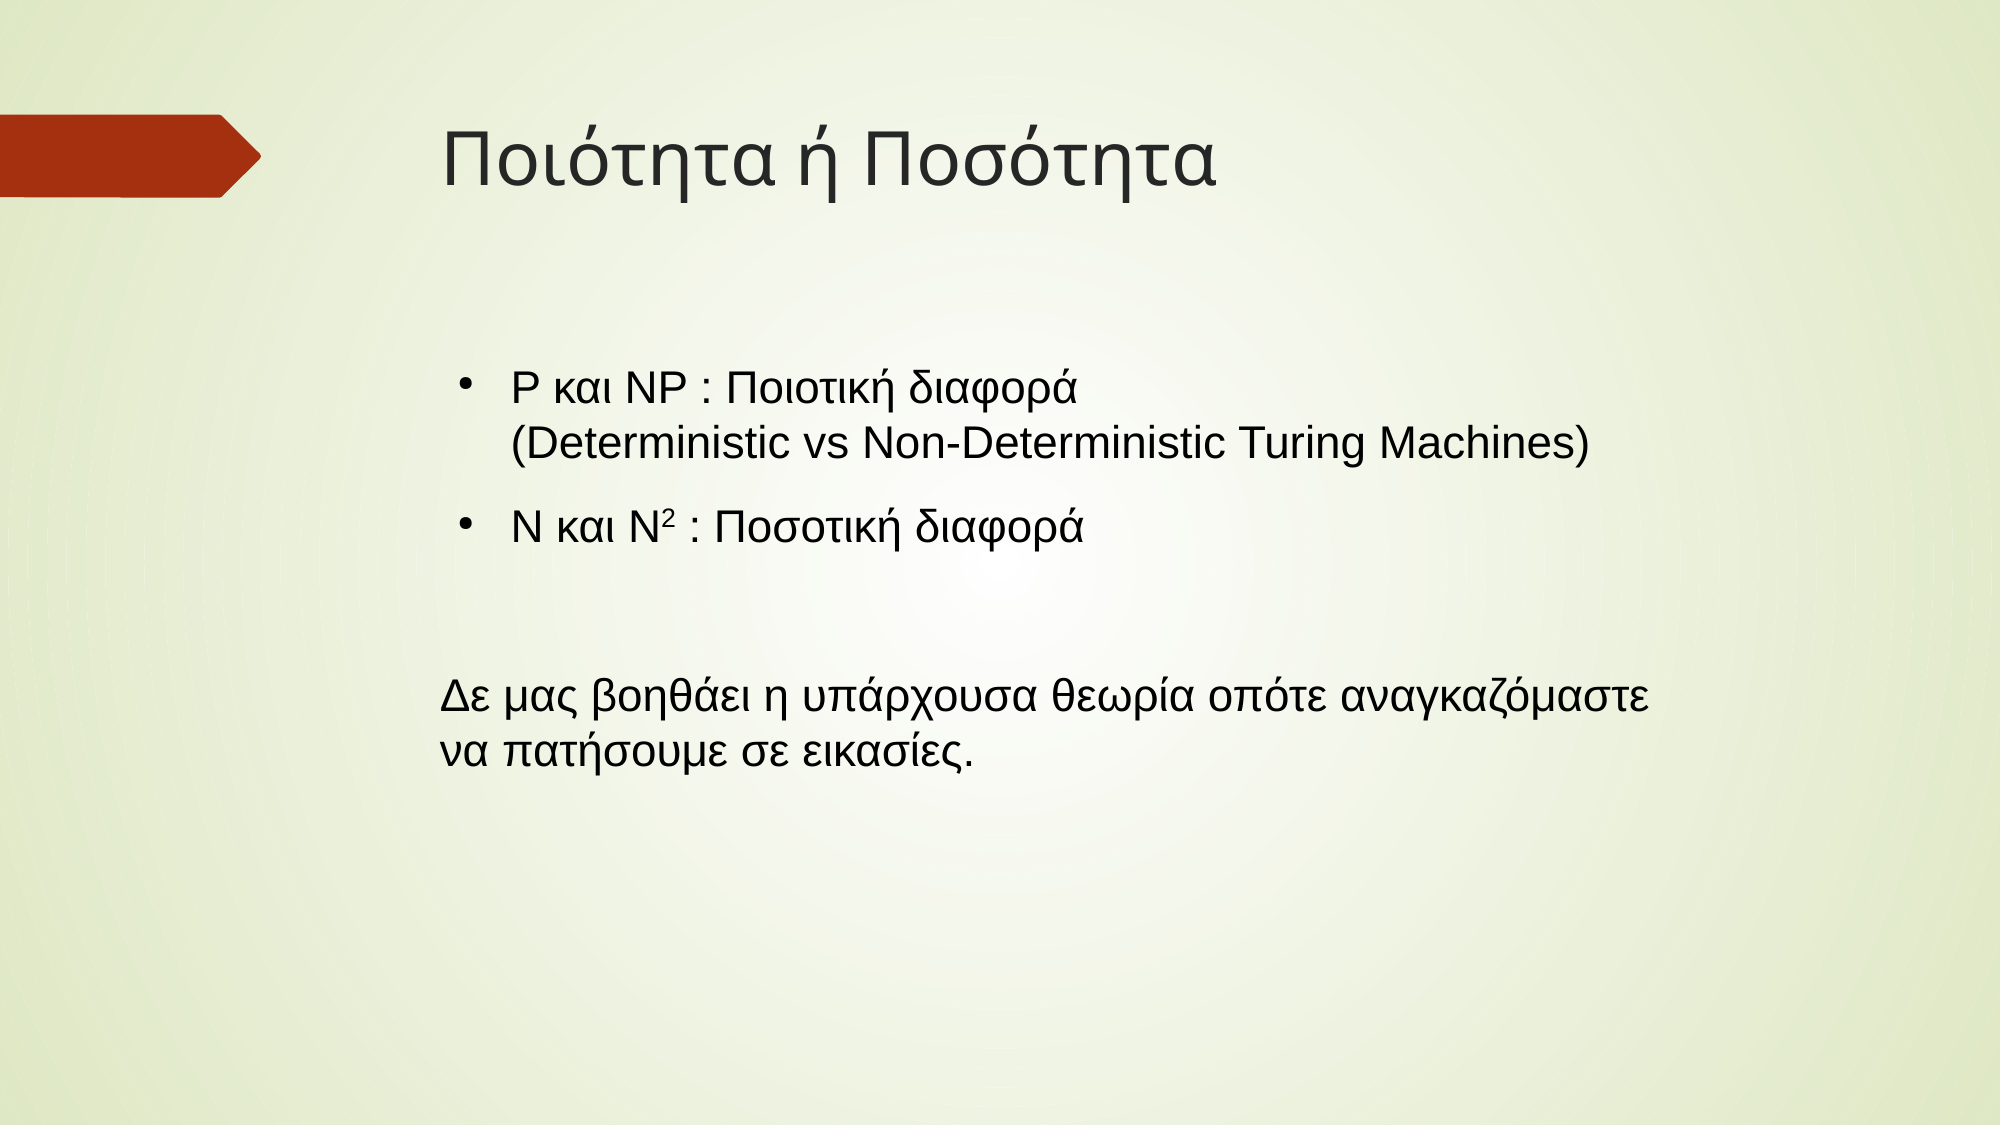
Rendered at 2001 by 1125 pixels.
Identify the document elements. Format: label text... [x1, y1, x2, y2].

list P και NP : Ποιοτική διαφορά (Deterministic vs Non-Deterministic Turing Machines) N και N2 : Ποσοτική διαφορά Δε μας βοηθάει η υπάρχουσα θεωρία οπότε αναγκαζόμαστε να πατήσουμε σε εικασίες. [424, 350, 1689, 970]
title Ποιότητα ή Ποσότητα [425, 102, 1888, 313]
